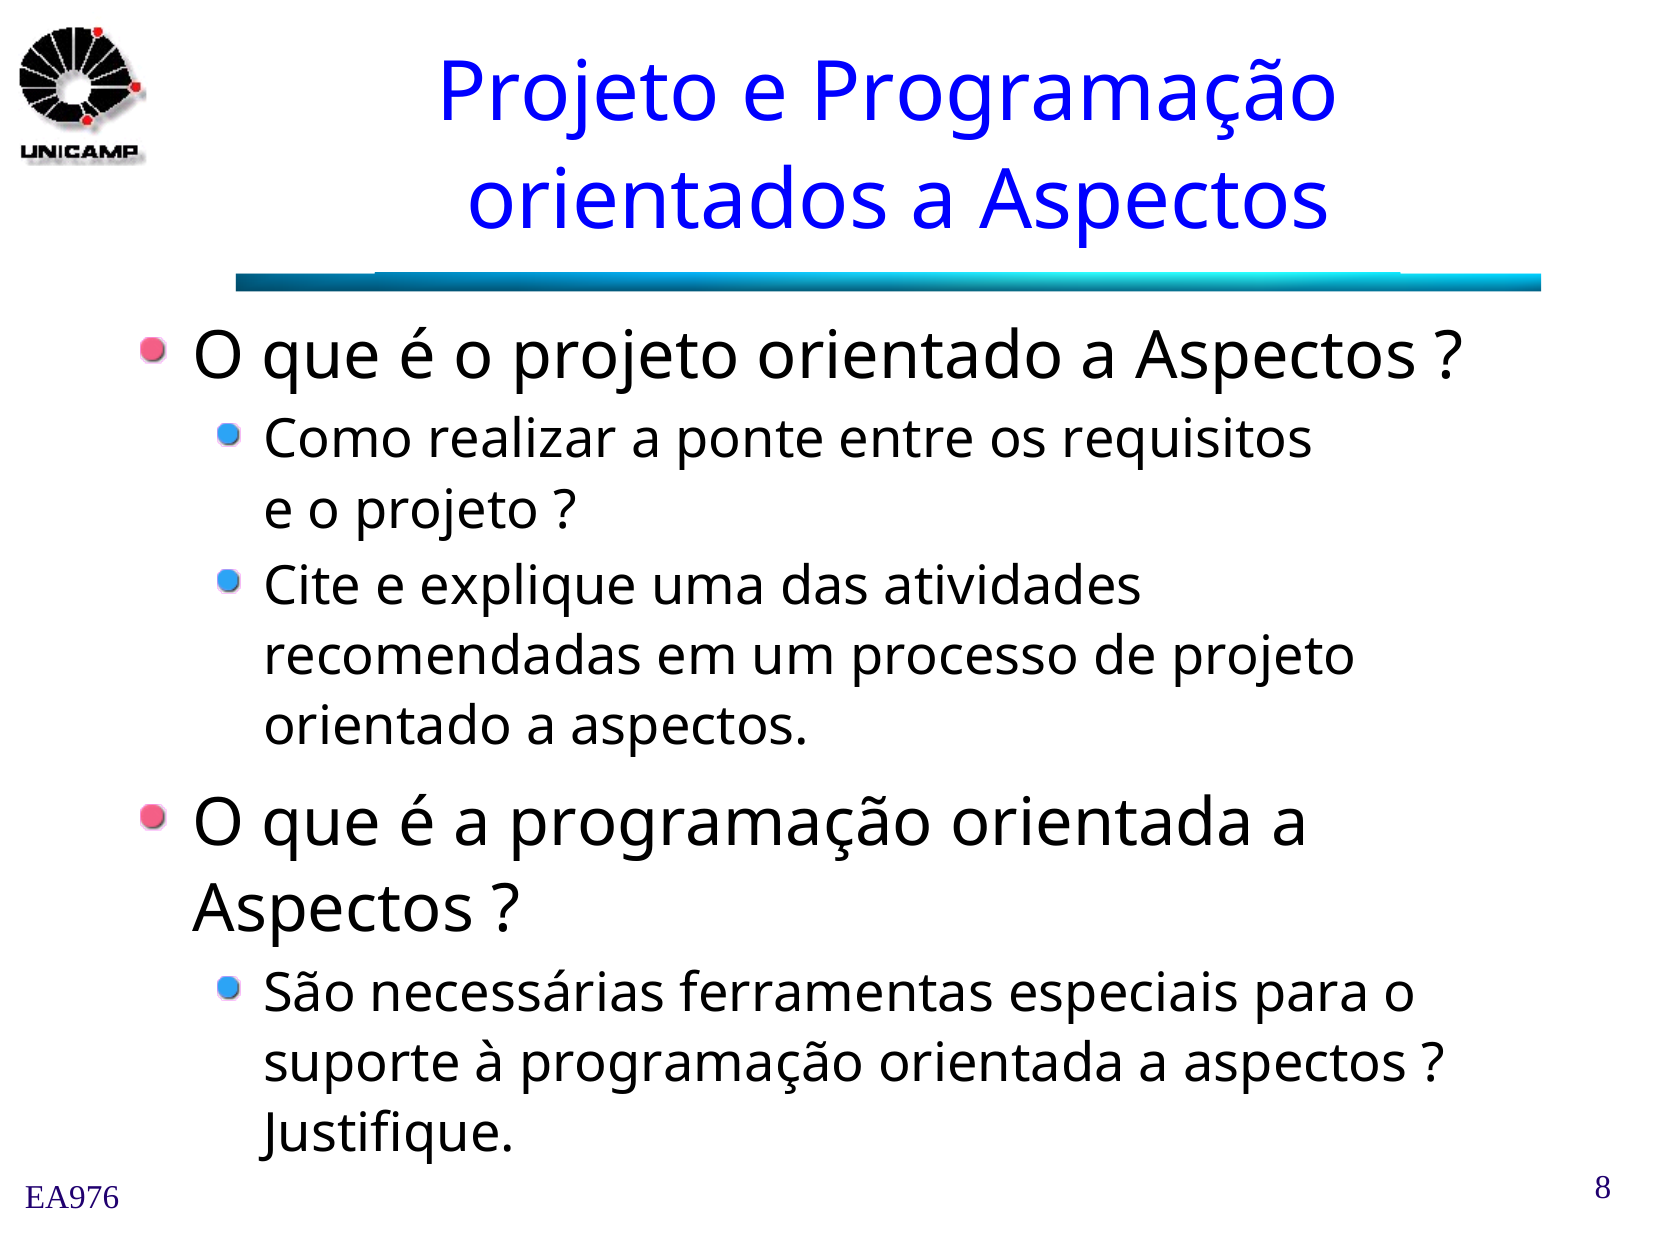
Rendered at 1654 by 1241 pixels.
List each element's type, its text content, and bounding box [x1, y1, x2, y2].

picture [125, 272, 1654, 295]
list O que é o projeto orientado a Aspectos ? Como realizar a ponte entre os requisitos e o projeto ? Cite e explique uma das atividades recomendadas em um processo de projeto orientado a aspectos. O que é a programação orientada a Aspectos ? São necessárias ferramentas especiais para o suporte à programação orientada a aspectos ? Justifique. [121, 309, 1534, 1182]
title Projeto e Programação orientados a Aspectos [264, 21, 1534, 250]
